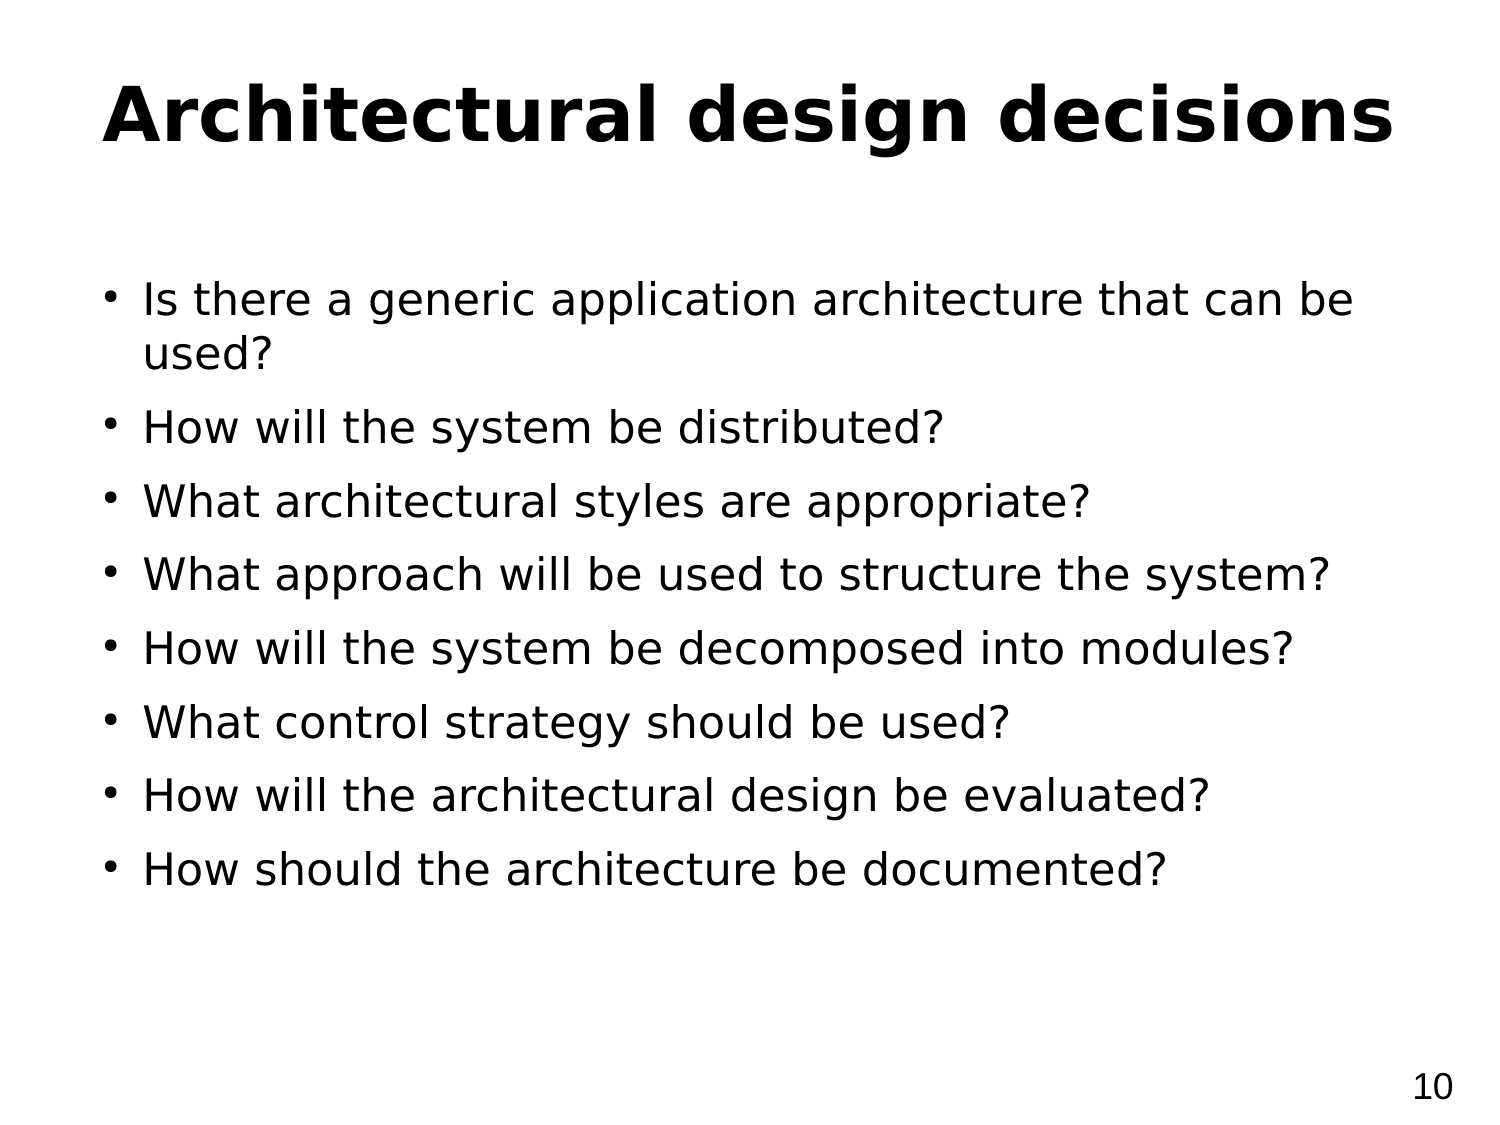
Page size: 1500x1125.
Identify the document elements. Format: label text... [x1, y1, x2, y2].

title Architectural design decisions [75, 44, 1425, 177]
list Is there a generic application architecture that can be used? How will the system be distributed? What architectural styles are appropriate? What approach will be used to structure the system? How will the system be decomposed into modules? What control strategy should be used? How will the architectural design be evaluated? How should the architecture be documented? [75, 263, 1425, 916]
